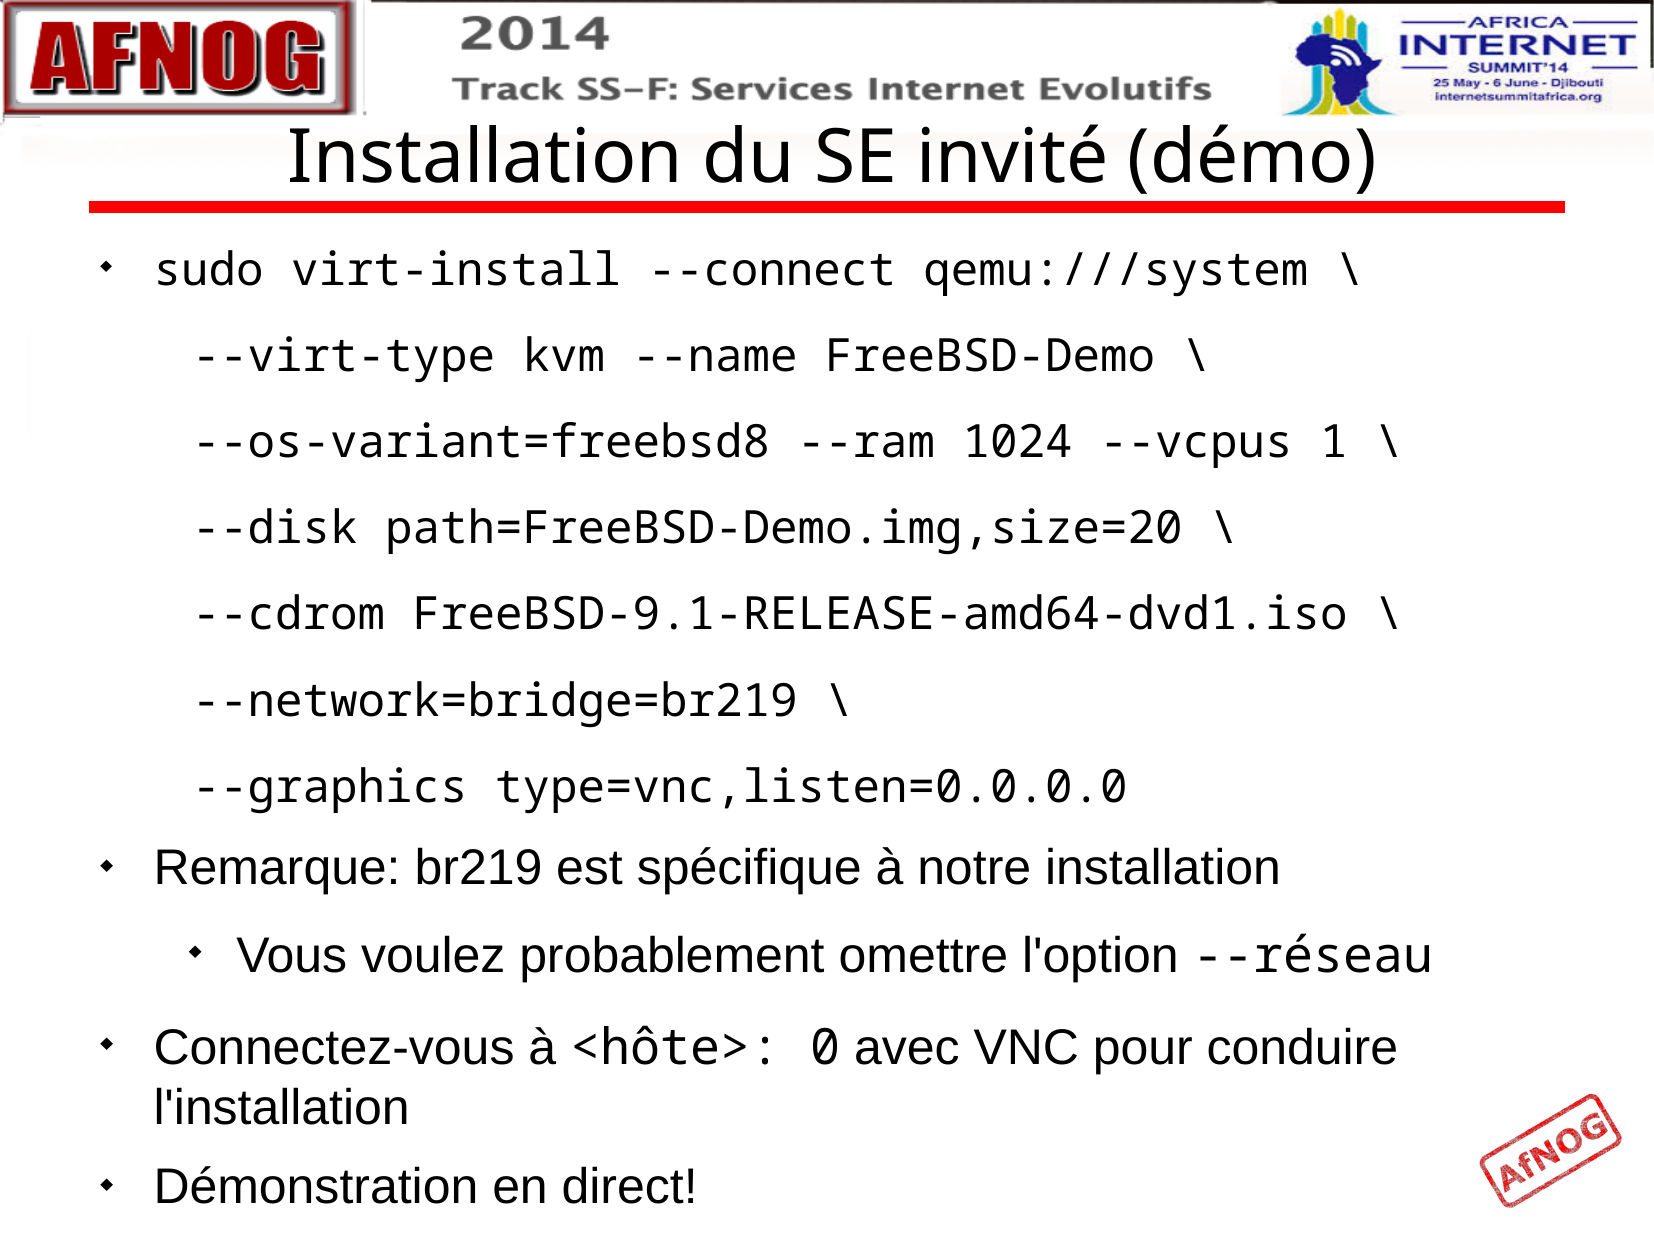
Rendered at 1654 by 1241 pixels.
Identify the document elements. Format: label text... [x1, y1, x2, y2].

picture [0, 0, 1654, 1241]
title Installation du SE invité (démo) [88, 64, 1577, 243]
list sudo virt-install --connect qemu:///system \ --virt-type kvm --name FreeBSD-Demo \ --os-variant=freebsd8 --ram 1024 --vcpus 1 \ --disk path=FreeBSD-Demo.img,size=20 \ --cdrom FreeBSD-9.1-RELEASE-amd64-dvd1.iso \ --network=bridge=br219 \ --graphics type=vnc,listen=0.0.0.0 Remarque: br219 est spécifique à notre installation Vous voulez probablement omettre l'option --réseau Connectez-vous à <hôte>: 0 avec VNC pour conduire l'installation Démonstration en direct! [82, 236, 1571, 1125]
